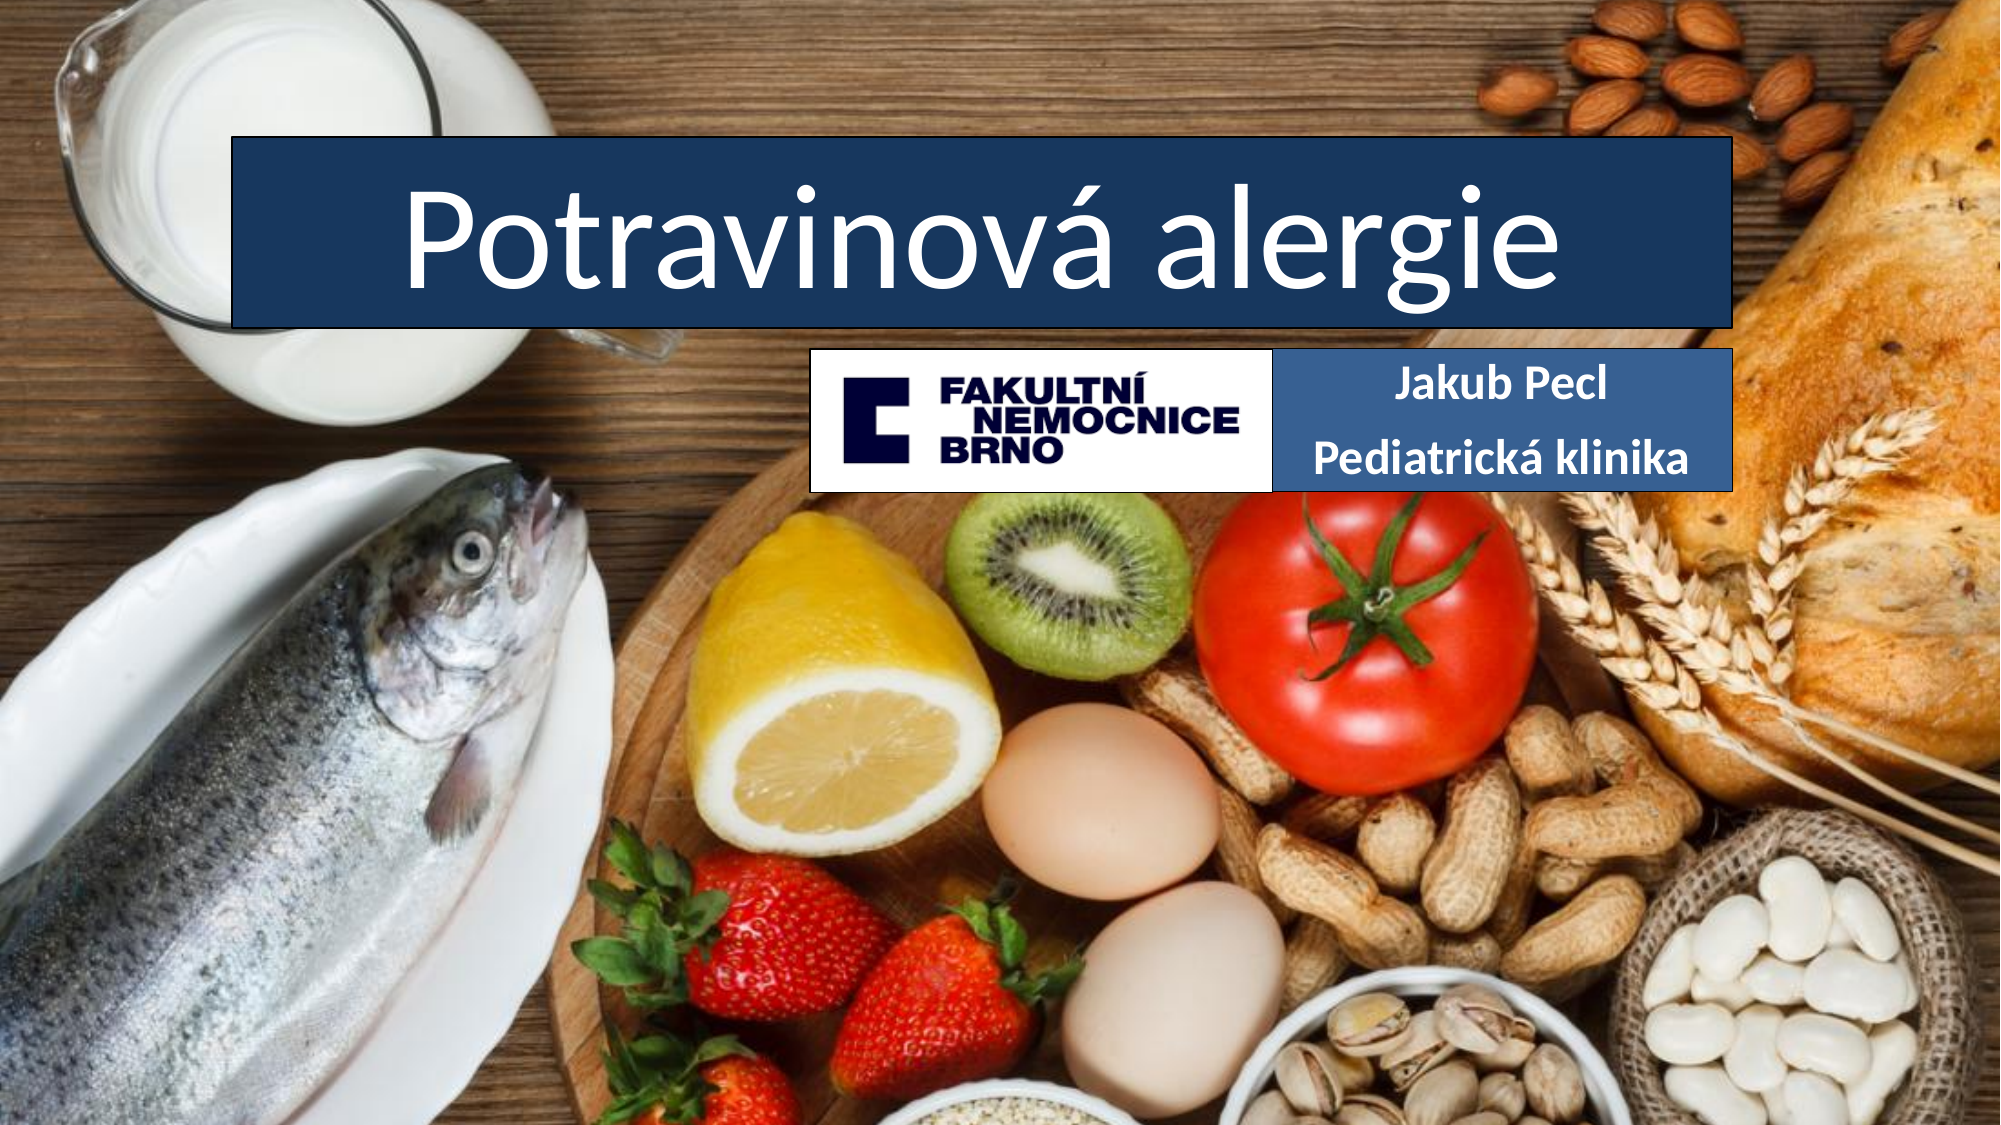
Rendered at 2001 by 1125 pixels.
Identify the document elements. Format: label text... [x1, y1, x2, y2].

subtitle Jakub Pecl Pediatrická klinika [1273, 348, 1733, 492]
picture [0, 0, 2000, 1125]
title Potravinová alergie [232, 137, 1733, 329]
